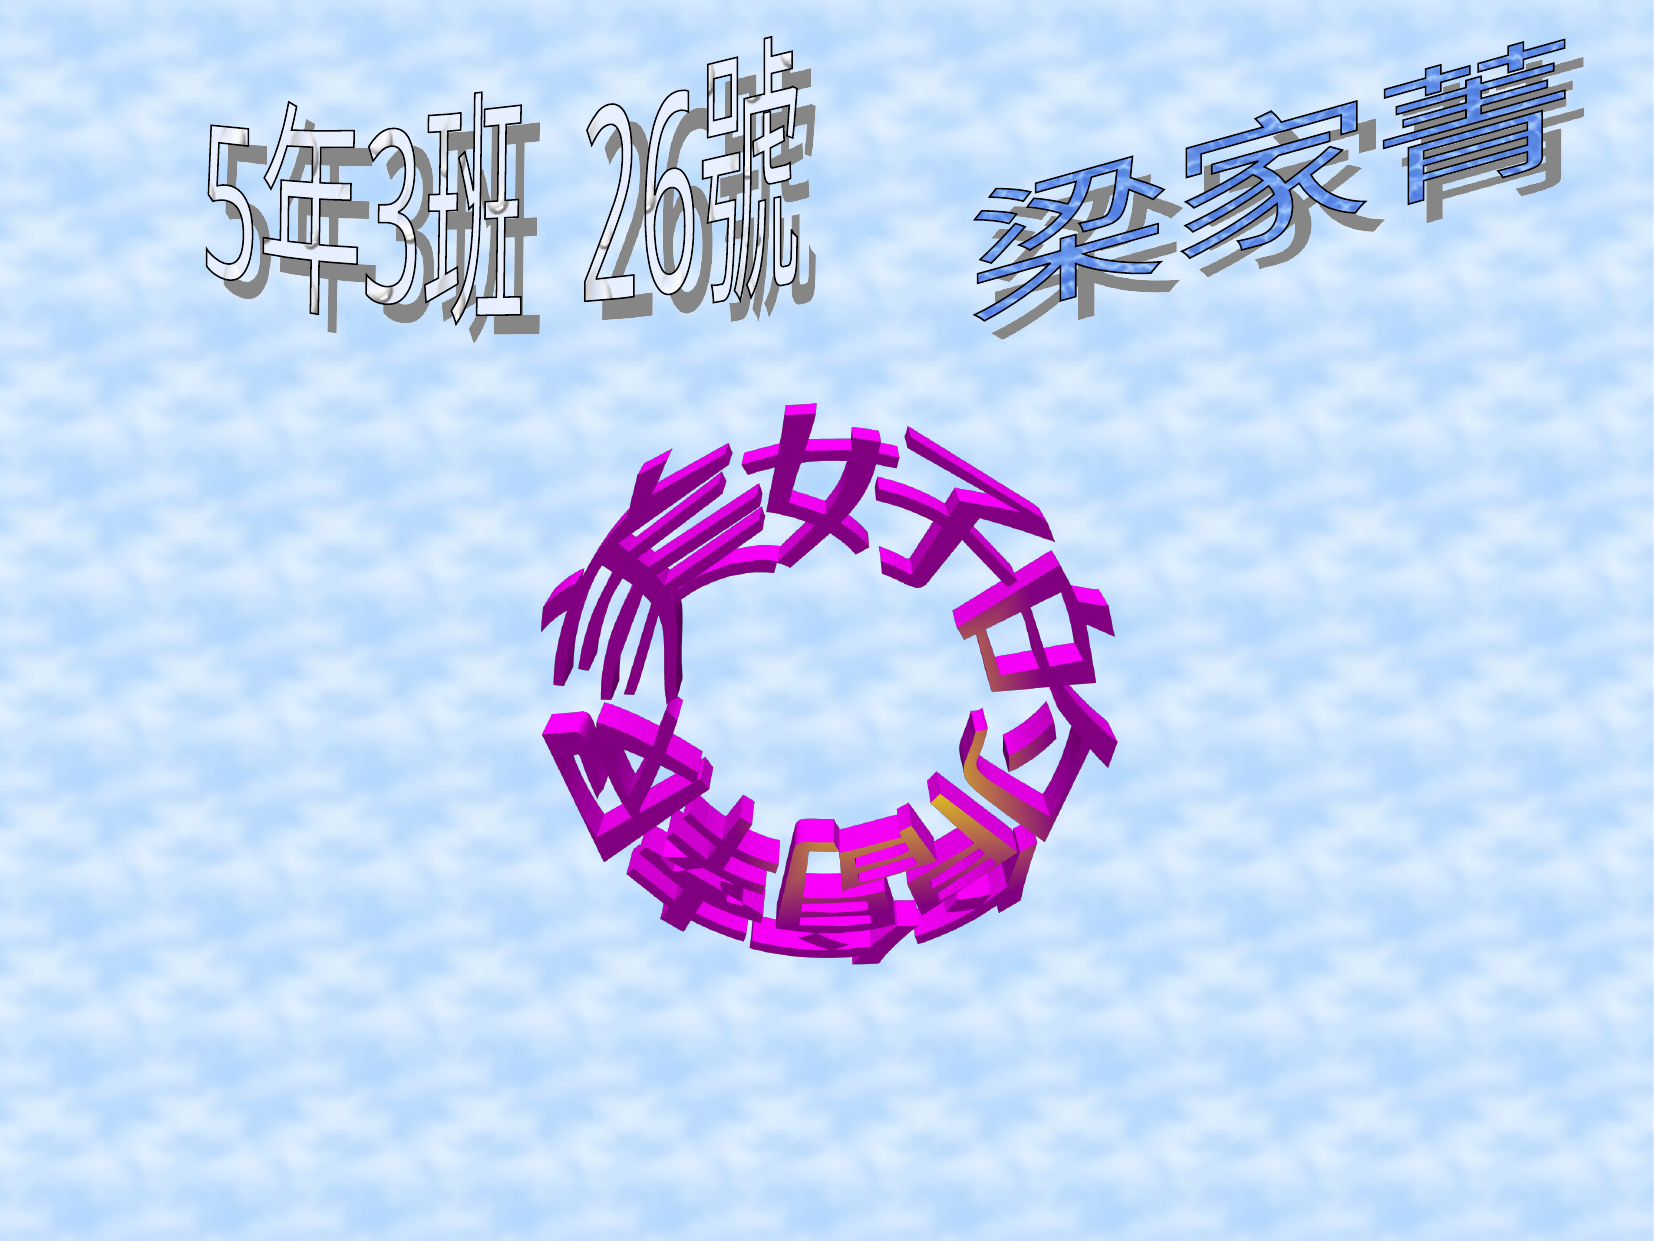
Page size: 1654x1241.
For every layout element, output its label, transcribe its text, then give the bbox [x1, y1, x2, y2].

text_box 5年3班 26號 [476, 105, 522, 316]
text_box 梁家菁 [980, 223, 1026, 264]
text_box 5年3班 26號 [702, 152, 740, 303]
text_box 梁家菁 [1383, 63, 1565, 149]
text_box 5年3班 26號 [734, 36, 798, 301]
text_box 梁家菁 [1181, 131, 1366, 259]
text_box 梁家菁 [1018, 156, 1165, 251]
text_box 梁家菁 [1478, 39, 1565, 73]
text_box 梁家菁 [989, 188, 1031, 202]
text_box 5年3班 26號 [746, 199, 766, 298]
text_box 梁家菁 [974, 210, 1017, 224]
picture [0, 0, 1654, 1241]
text_box 5年3班 26號 [451, 92, 482, 325]
text_box 5年3班 26號 [206, 125, 253, 281]
text_box 5年3班 26號 [645, 90, 694, 295]
text_box 梁家菁 [1384, 64, 1470, 98]
text_box 5年3班 26號 [584, 103, 634, 302]
text_box 5年3班 26號 [424, 112, 461, 303]
text_box 梁家菁 [1186, 101, 1357, 178]
text_box 5年3班 26號 [707, 57, 738, 138]
text_box 5年3班 26號 [774, 196, 798, 286]
text_box 梁家菁 [974, 223, 1161, 321]
text_box 5年3班 26號 [366, 128, 416, 305]
text_box 梁家菁 [1408, 110, 1543, 205]
text_box 5年3班 26號 [263, 101, 358, 315]
